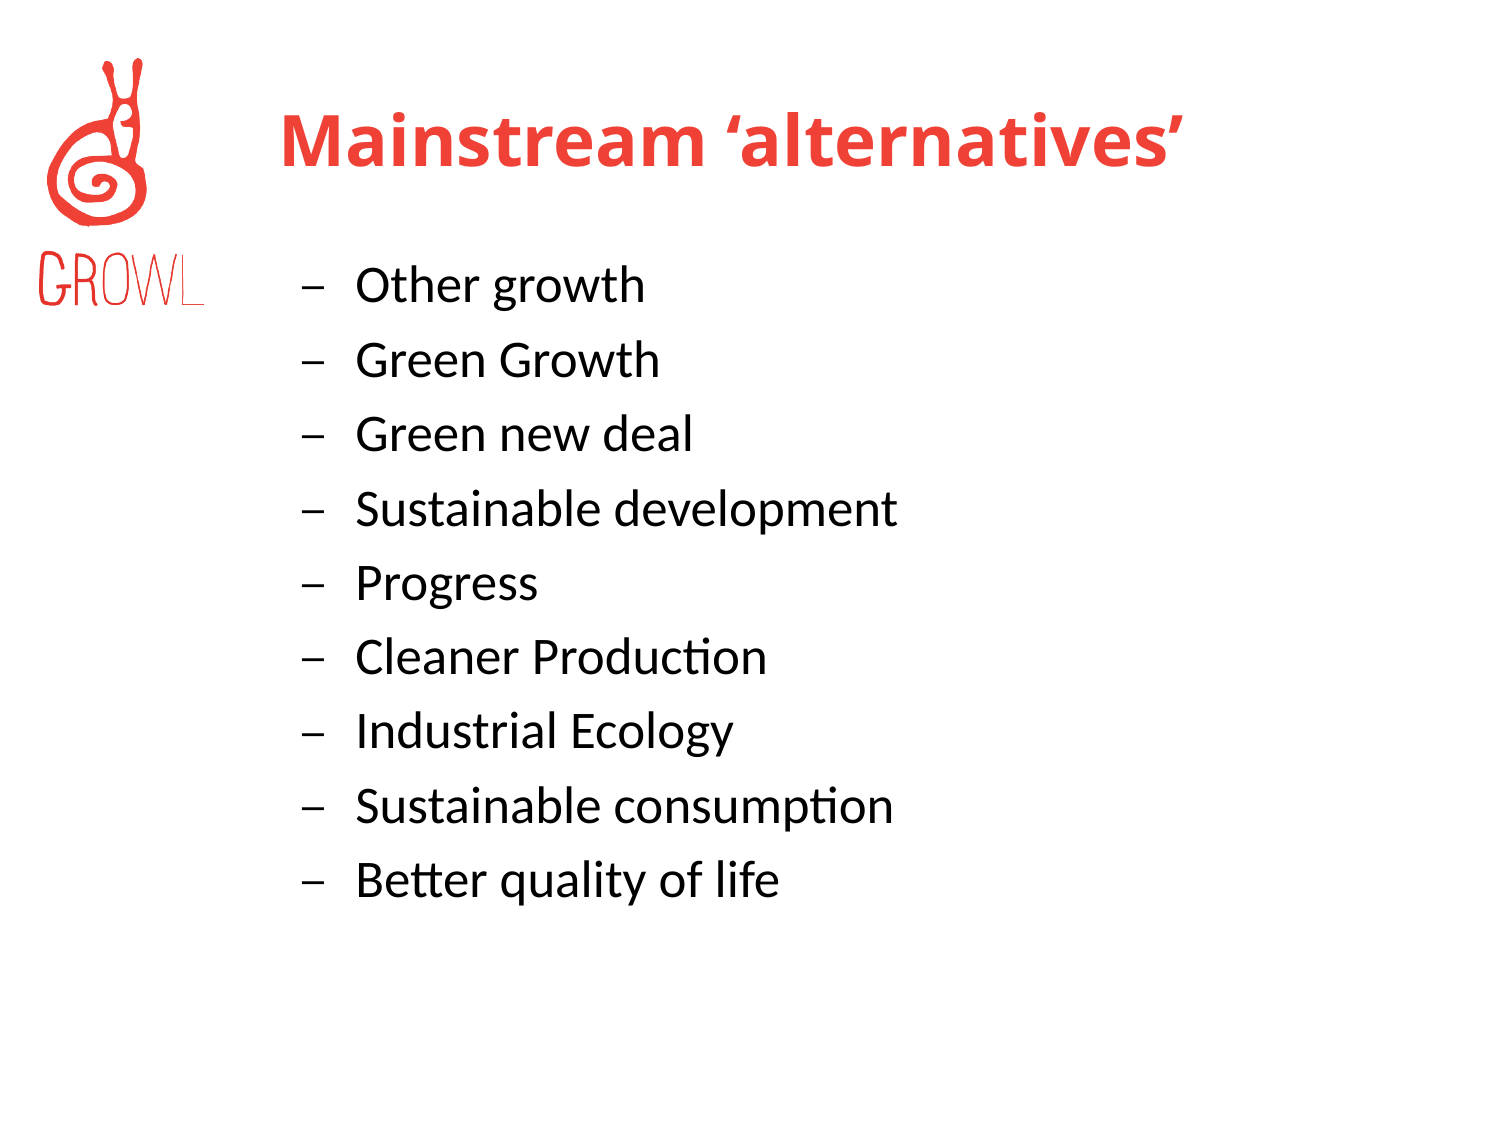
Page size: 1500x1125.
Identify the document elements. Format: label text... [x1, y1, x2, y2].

list Other growth Green Growth Green new deal Sustainable development Progress Cleaner Production Industrial Ecology Sustainable consumption Better quality of life [278, 263, 1395, 916]
picture [39, 58, 204, 306]
title Mainstream ‘alternatives’ [278, 44, 1425, 233]
